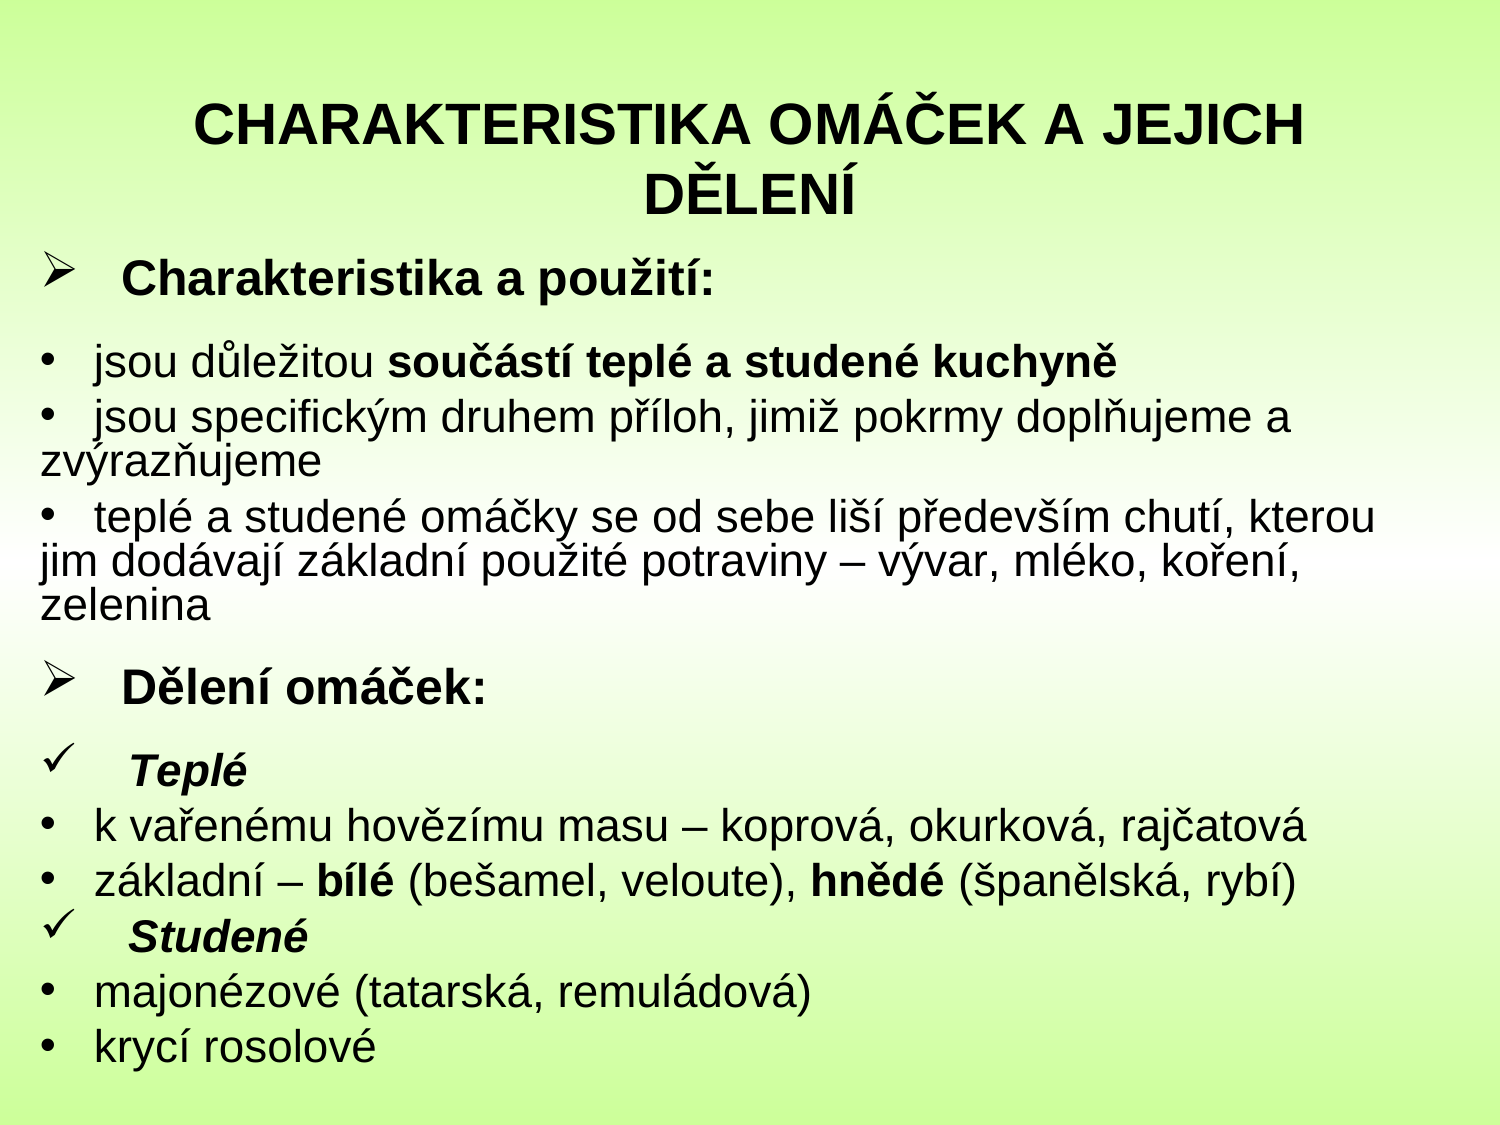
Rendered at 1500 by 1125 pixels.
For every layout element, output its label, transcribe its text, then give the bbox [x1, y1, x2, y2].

subtitle Charakteristika a použití: jsou důležitou součástí teplé a studené kuchyně jsou specifickým druhem příloh, jimiž pokrmy doplňujeme a zvýrazňujeme teplé a studené omáčky se od sebe liší především chutí, kterou jim dodávají základní použité potraviny – vývar, mléko, koření, zelenina Dělení omáček: Teplé k vařenému hovězímu masu – koprová, okurková, rajčatová základní – bílé (bešamel, veloute), hnědé (španělská, rybí) Studené majonézové (tatarská, remuládová) krycí rosolové [24, 249, 1450, 1080]
title CHARAKTERISTIKA OMÁČEK A JEJICH DĚLENÍ [112, 50, 1388, 249]
